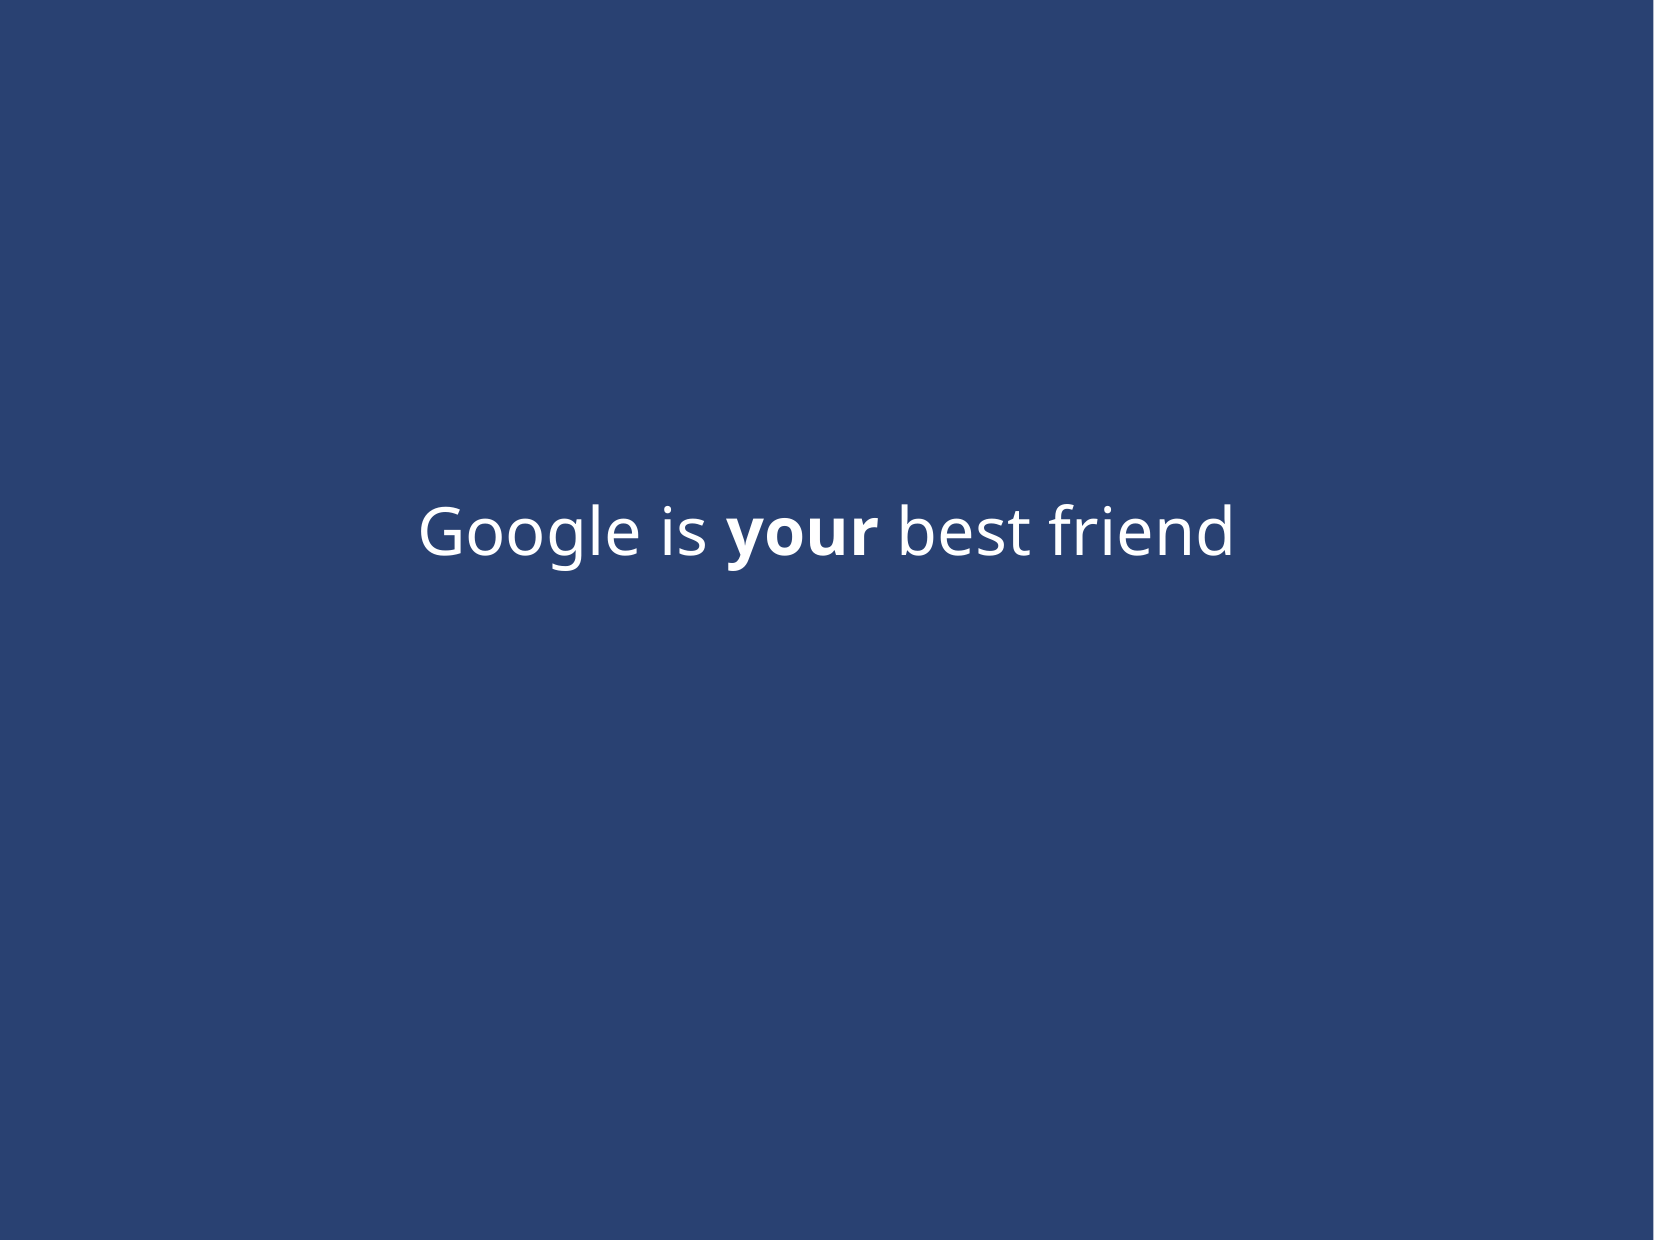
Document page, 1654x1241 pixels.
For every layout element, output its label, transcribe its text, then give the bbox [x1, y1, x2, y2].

subtitle Google is your best friend [82, 49, 1571, 1109]
